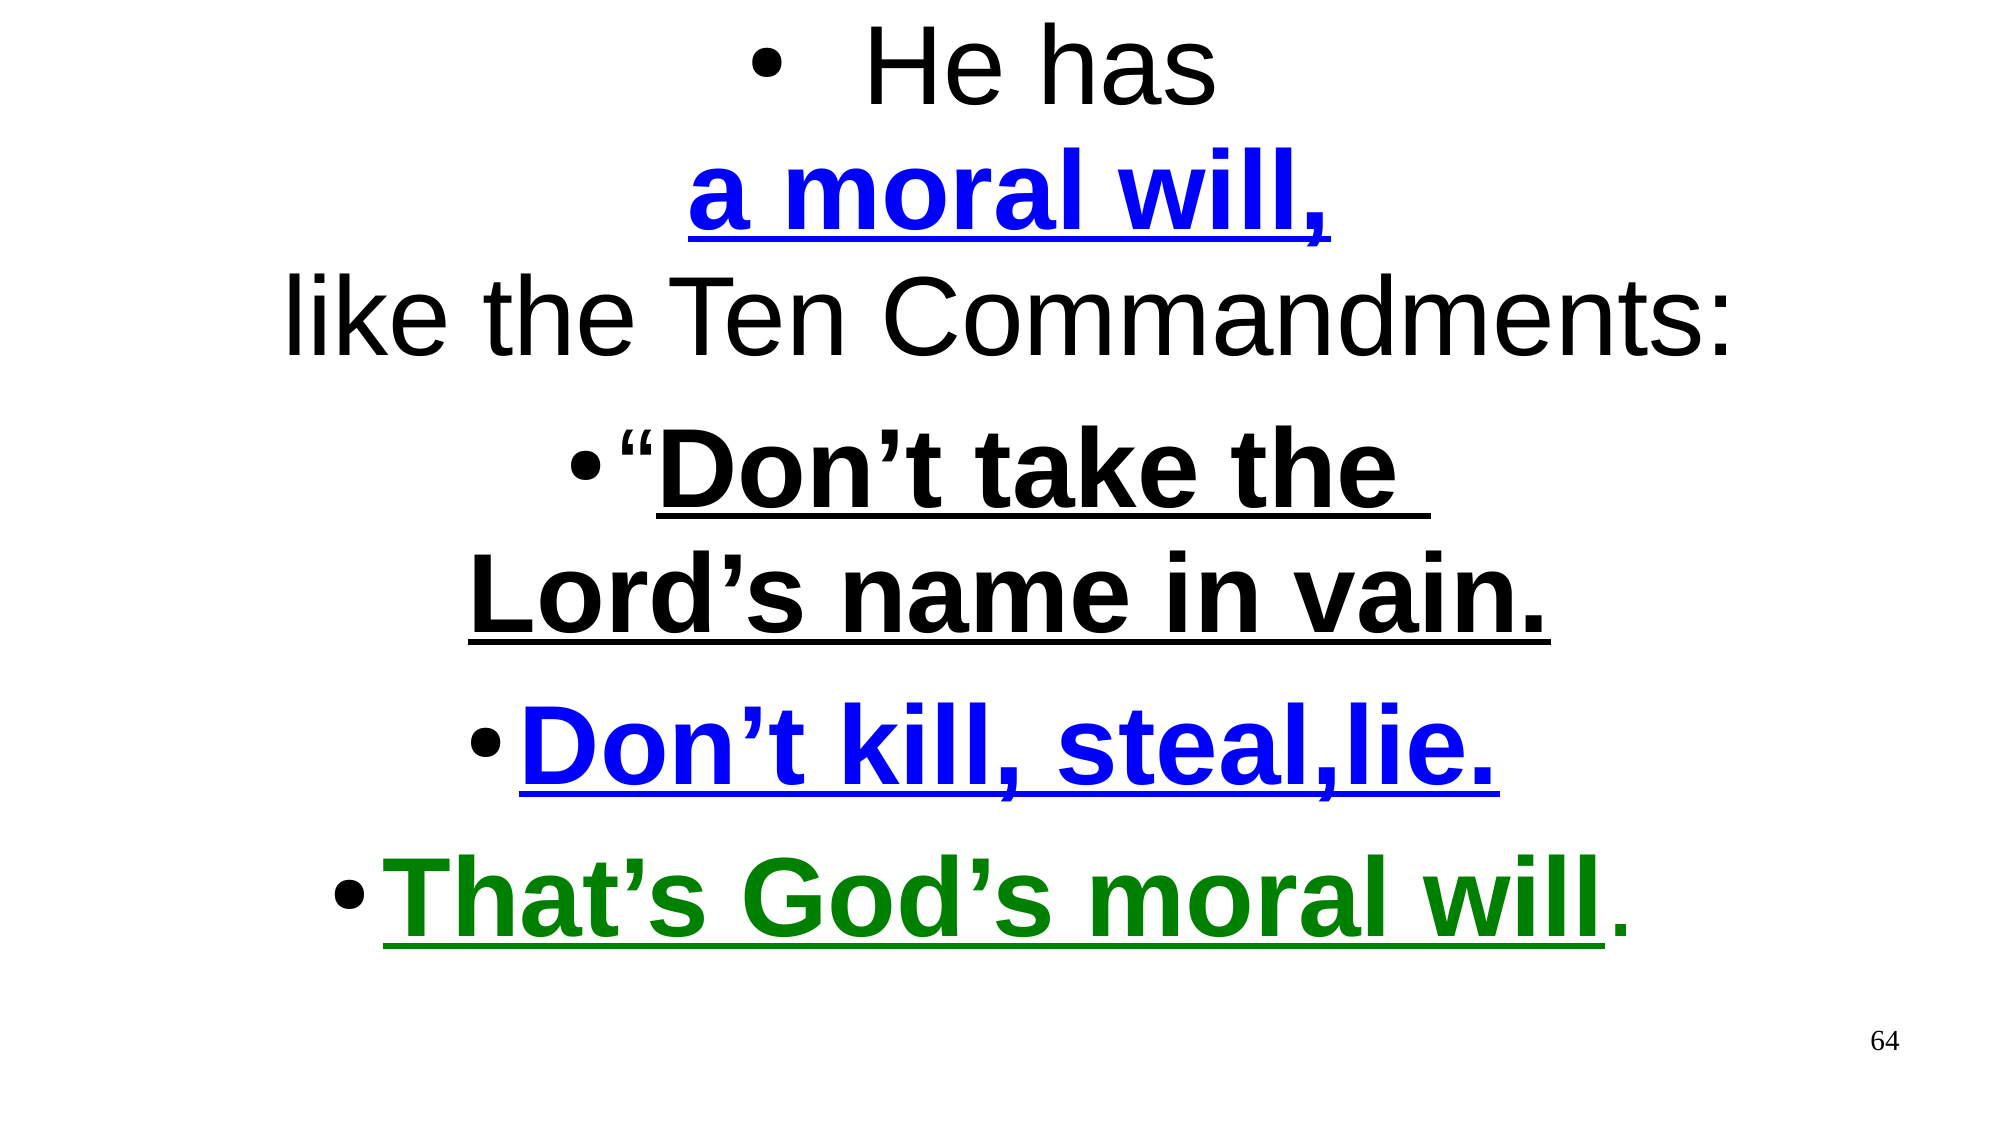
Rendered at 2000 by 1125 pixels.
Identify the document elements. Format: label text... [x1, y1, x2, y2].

list He has a moral will, like the Ten Commandments: “Don’t take the Lord’s name in vain. Don’t kill, steal,lie. That’s God’s moral will. [0, 2, 1988, 1125]
